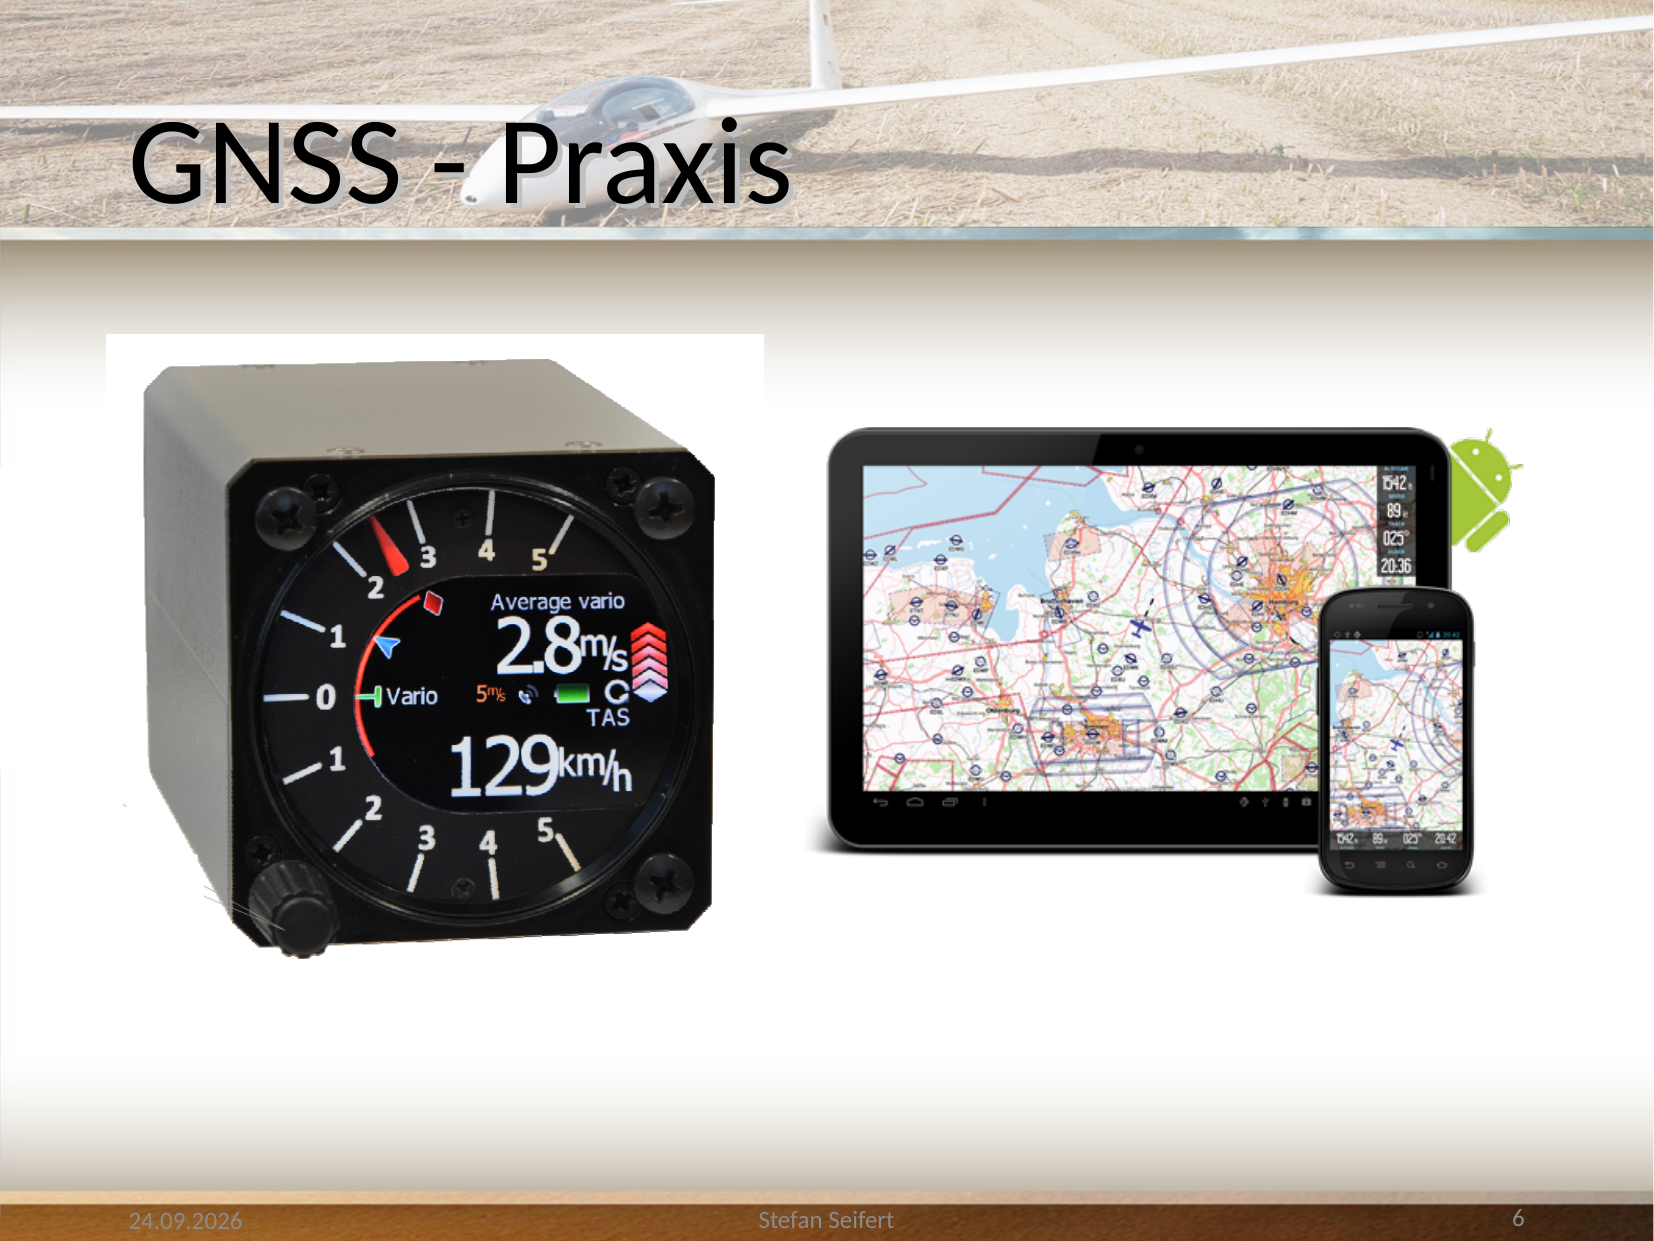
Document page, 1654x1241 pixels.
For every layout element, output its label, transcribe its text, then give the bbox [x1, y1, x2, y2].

title GNSS - Praxis [113, 33, 1540, 273]
picture [0, 0, 1654, 1241]
slide_number 26.02.2015 [113, 1192, 486, 1241]
slide_number <number> [1167, 1192, 1540, 1241]
footer Stefan Seifert [547, 1192, 1106, 1241]
